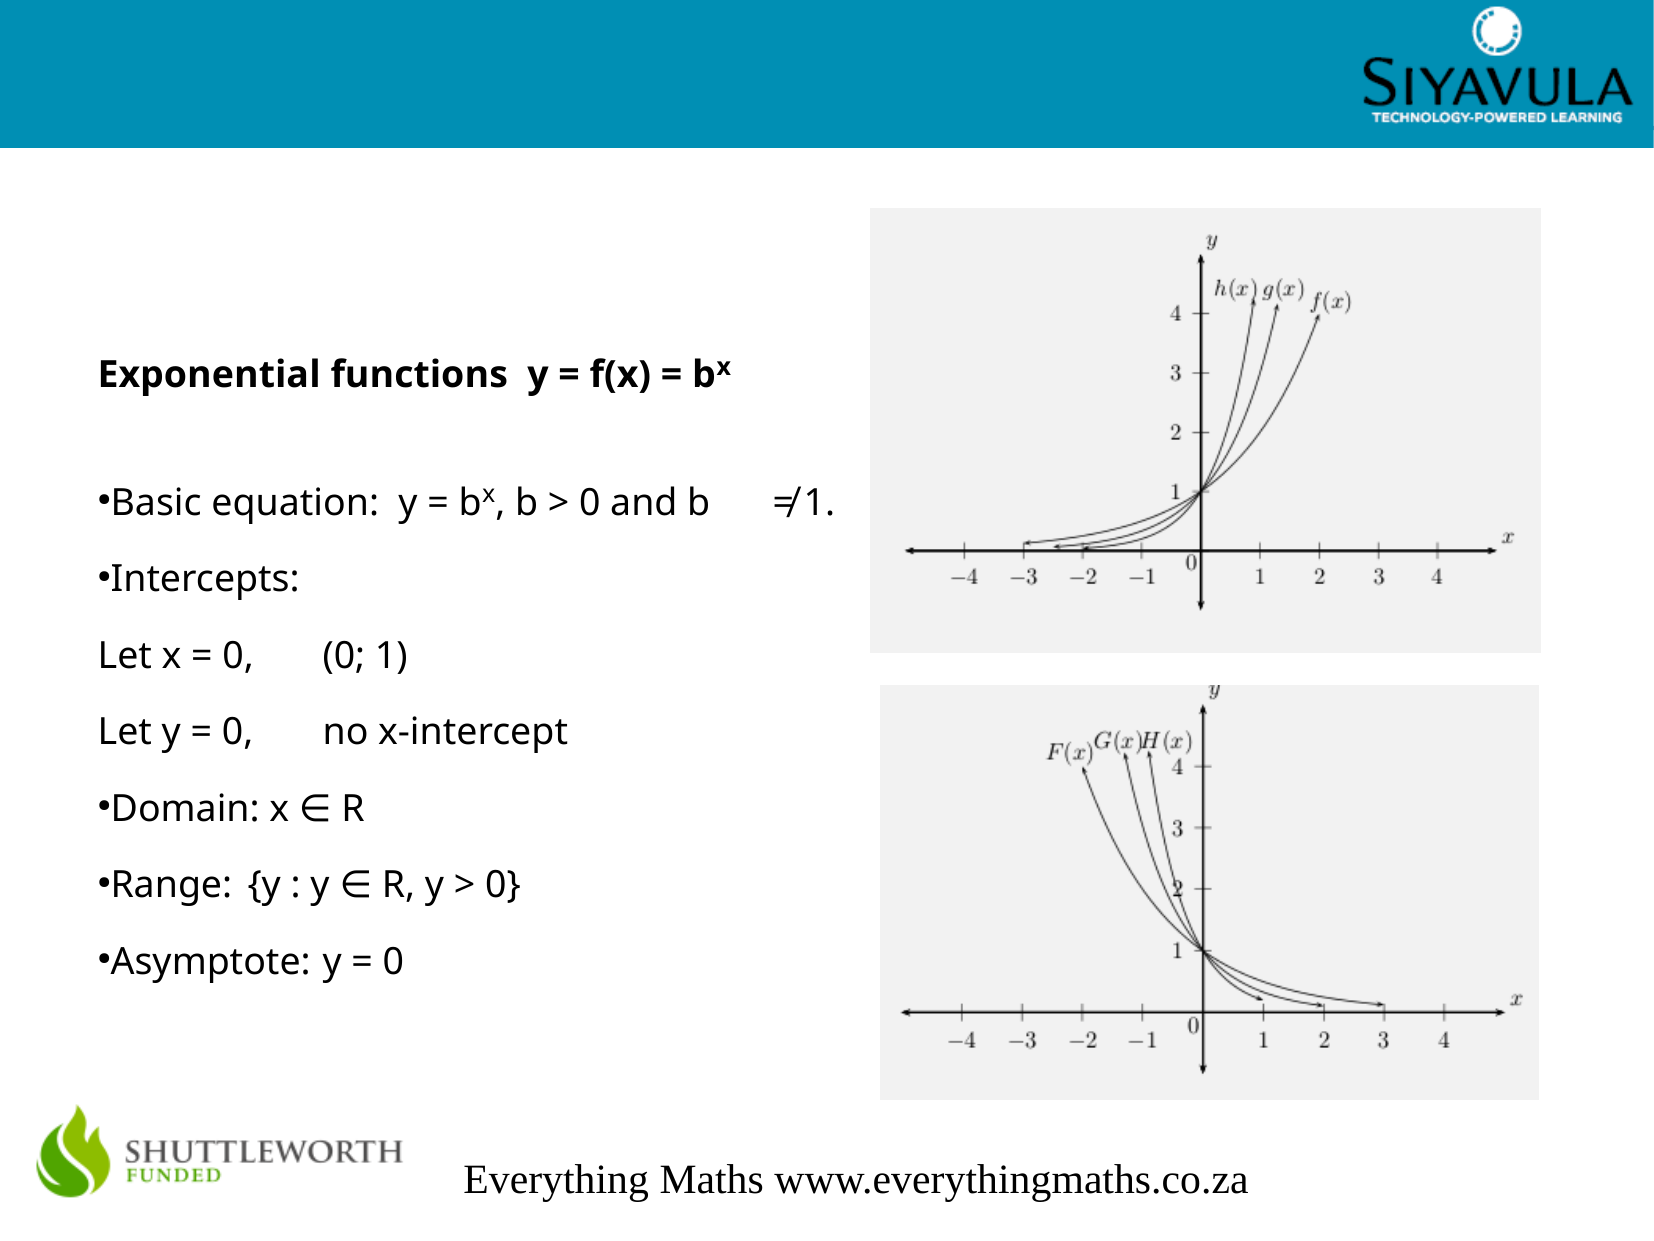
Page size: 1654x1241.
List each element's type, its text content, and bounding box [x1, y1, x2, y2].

picture [880, 685, 1539, 1100]
picture [870, 208, 1541, 653]
text_box Everything Maths www.everythingmaths.co.za [354, 1151, 1359, 1211]
text_box Exponential functions y = f(x) = bx Basic equation: y = bx, b > 0 and b ≠ 1. Intercepts: Let x = 0, (0; 1) Let y = 0, no x-intercept Domain: x ∈ R Range: {y : y ∈ R, y > 0} Asymptote: y = 0 [82, 340, 1560, 1014]
